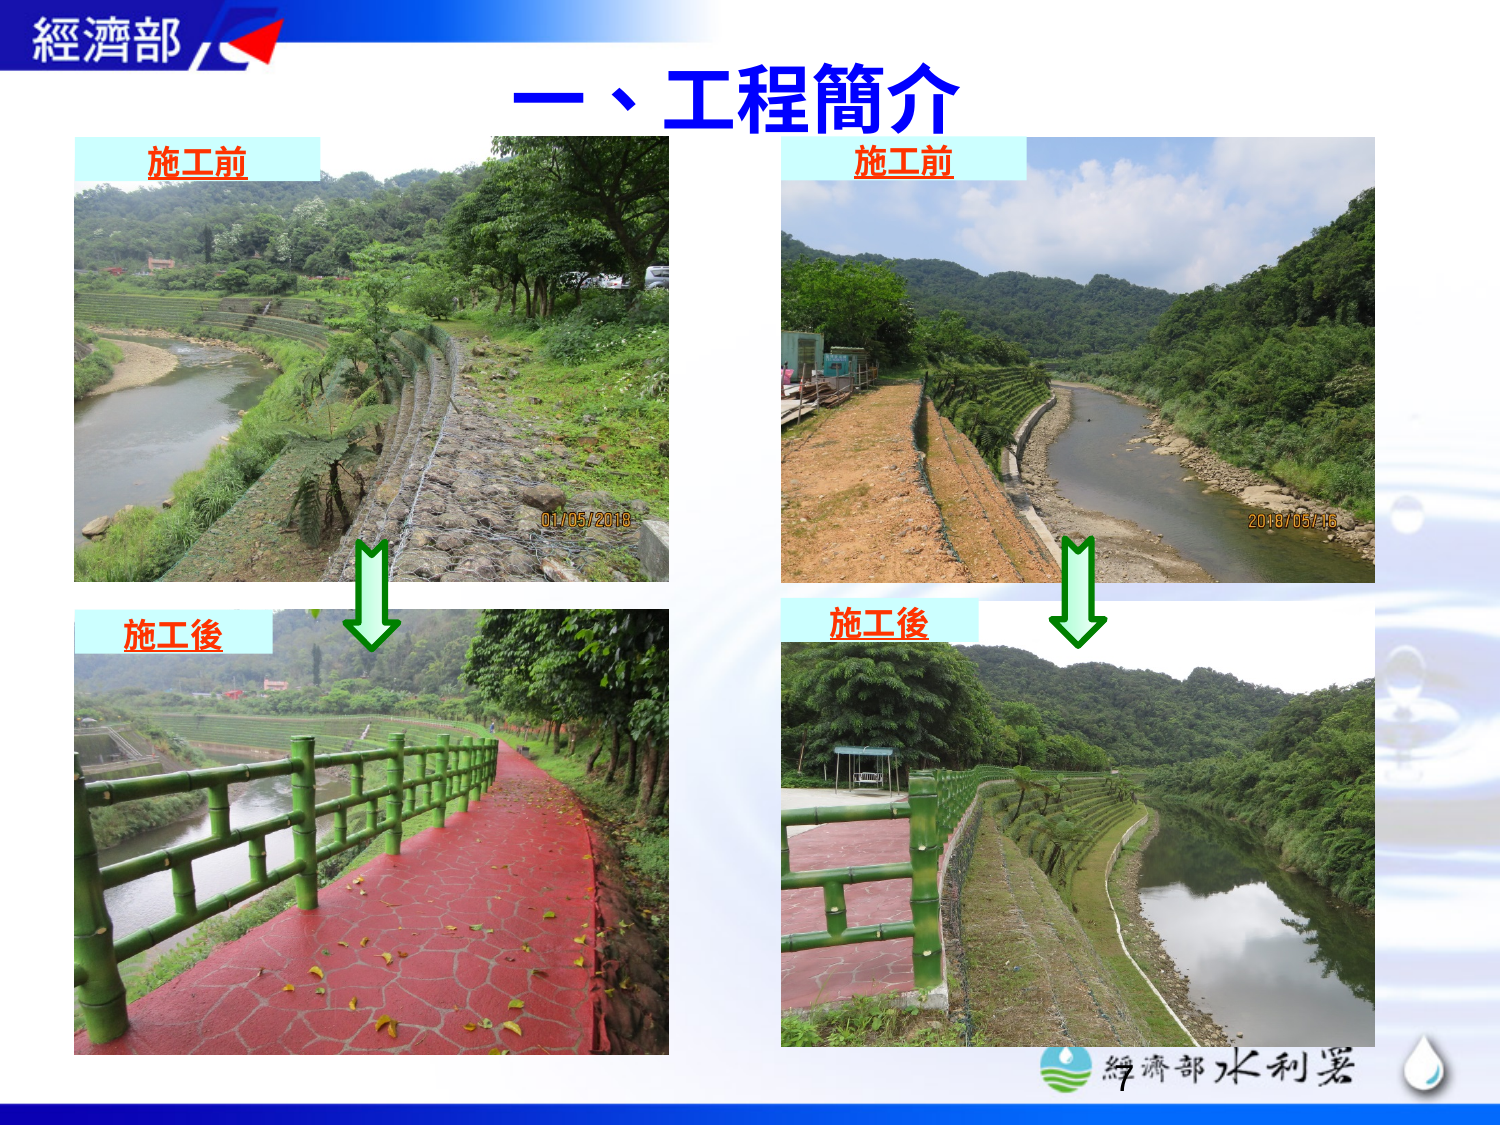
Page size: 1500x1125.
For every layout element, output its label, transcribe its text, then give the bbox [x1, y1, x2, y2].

text_box 施工後 [74, 609, 273, 654]
text_box 施工前 [781, 136, 1027, 181]
picture [0, 0, 1500, 1125]
text_box [345, 541, 399, 650]
text_box 一、工程簡介 [494, 37, 979, 157]
text_box [1051, 538, 1105, 646]
text_box 施工後 [780, 597, 979, 642]
text_box 施工前 [74, 137, 321, 182]
